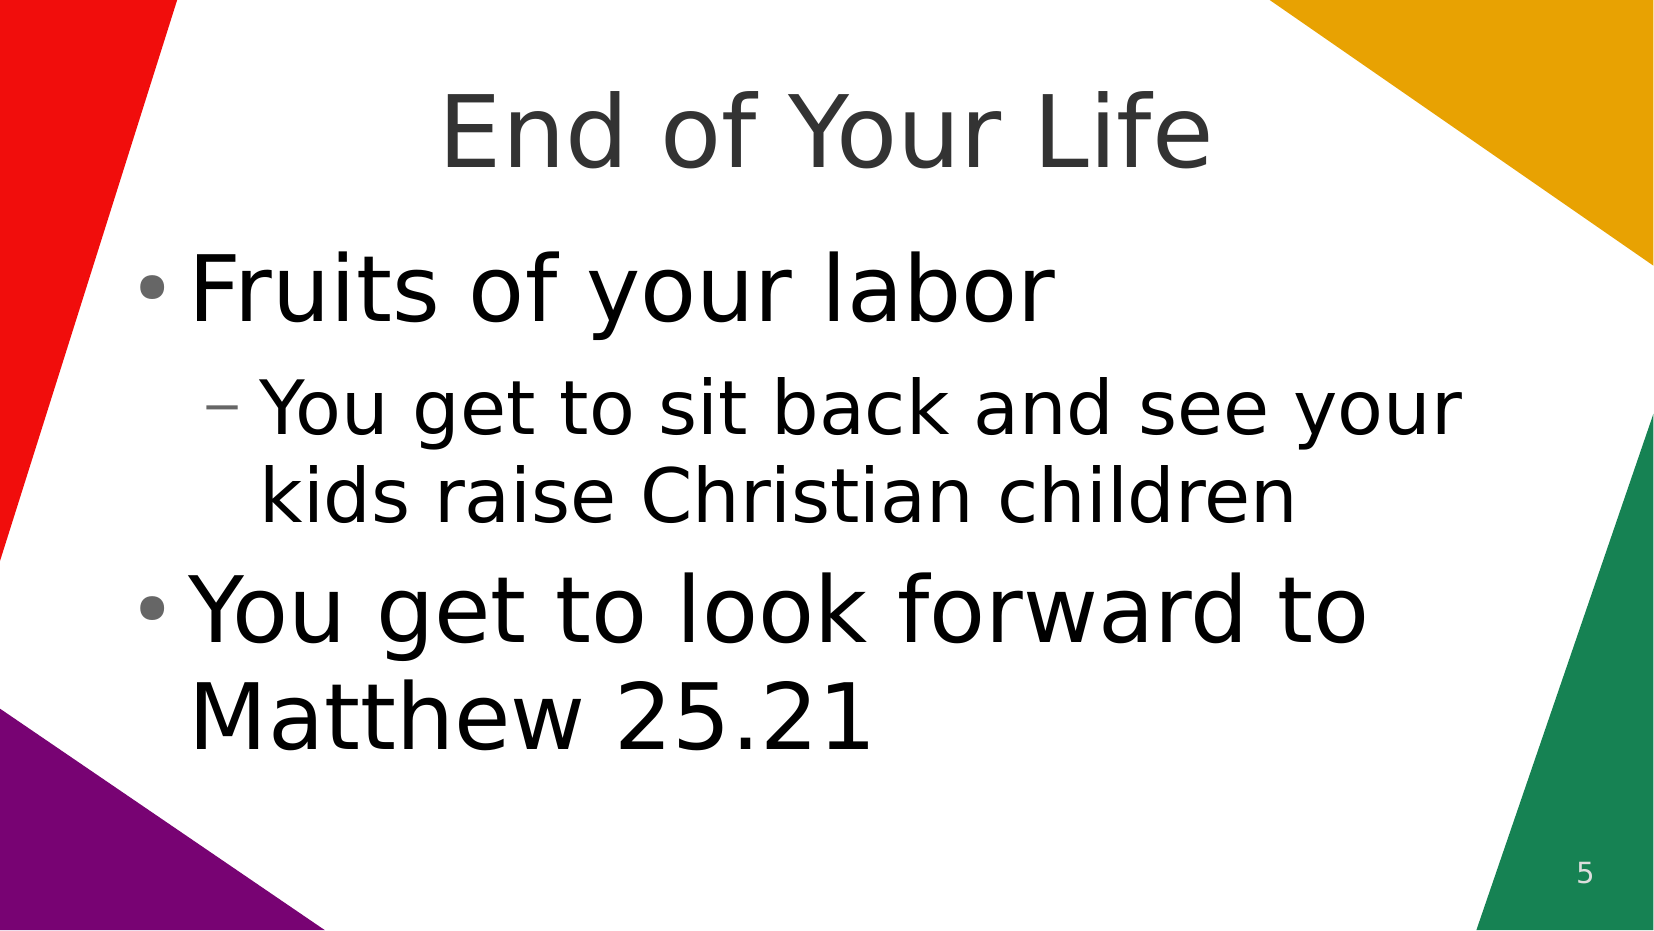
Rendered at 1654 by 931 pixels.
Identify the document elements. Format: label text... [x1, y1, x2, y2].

title End of Your Life [118, 59, 1536, 207]
list Fruits of your labor You get to sit back and see your kids raise Christian children You get to look forward to Matthew 25.21 [118, 236, 1536, 827]
